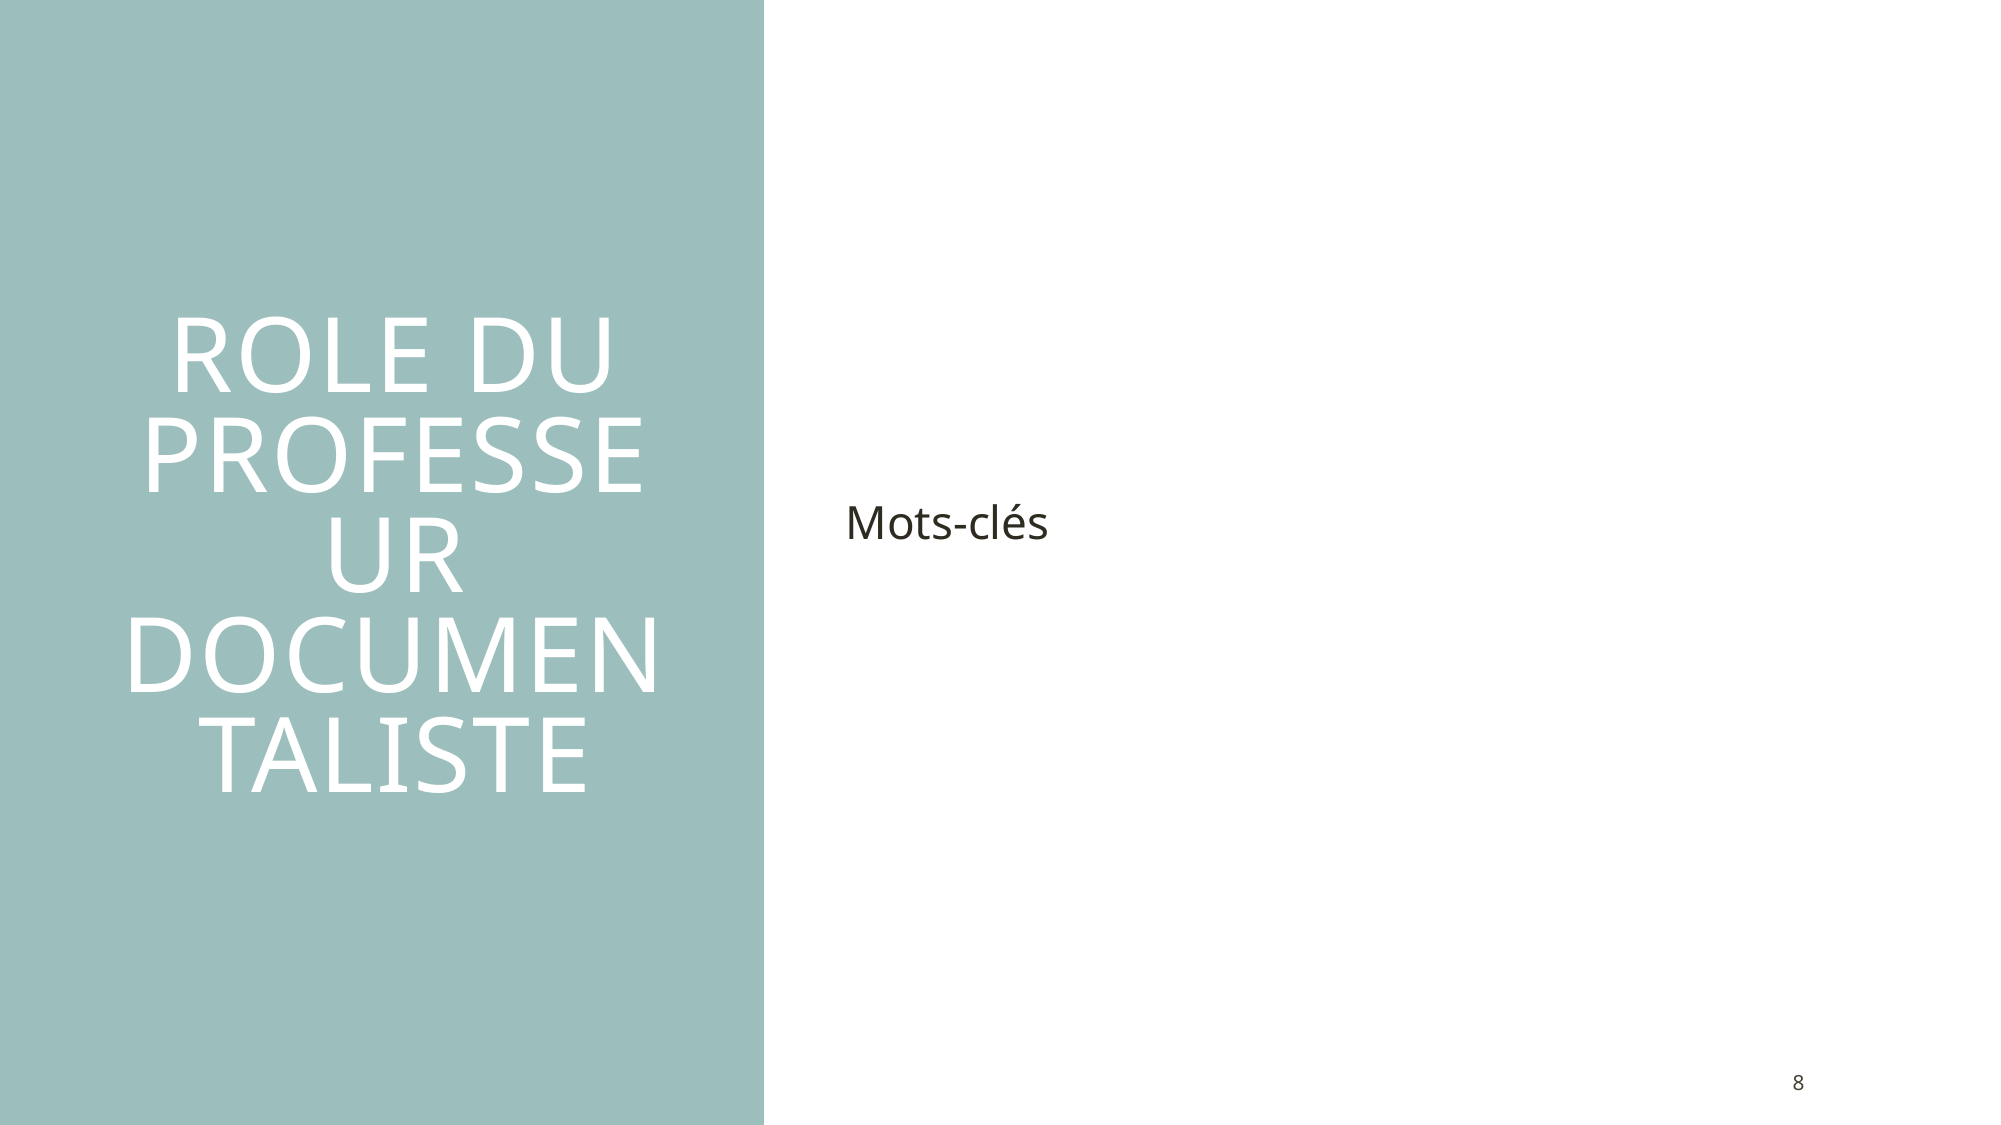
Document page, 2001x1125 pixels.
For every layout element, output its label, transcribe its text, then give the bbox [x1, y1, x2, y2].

title ROLE DU PROFESSEUR DOCUMENTALISTE [87, 131, 703, 994]
text_box 8 [1777, 1061, 1938, 1107]
list Mots-clés [838, 131, 1847, 994]
text_box [0, 0, 2000, 1125]
